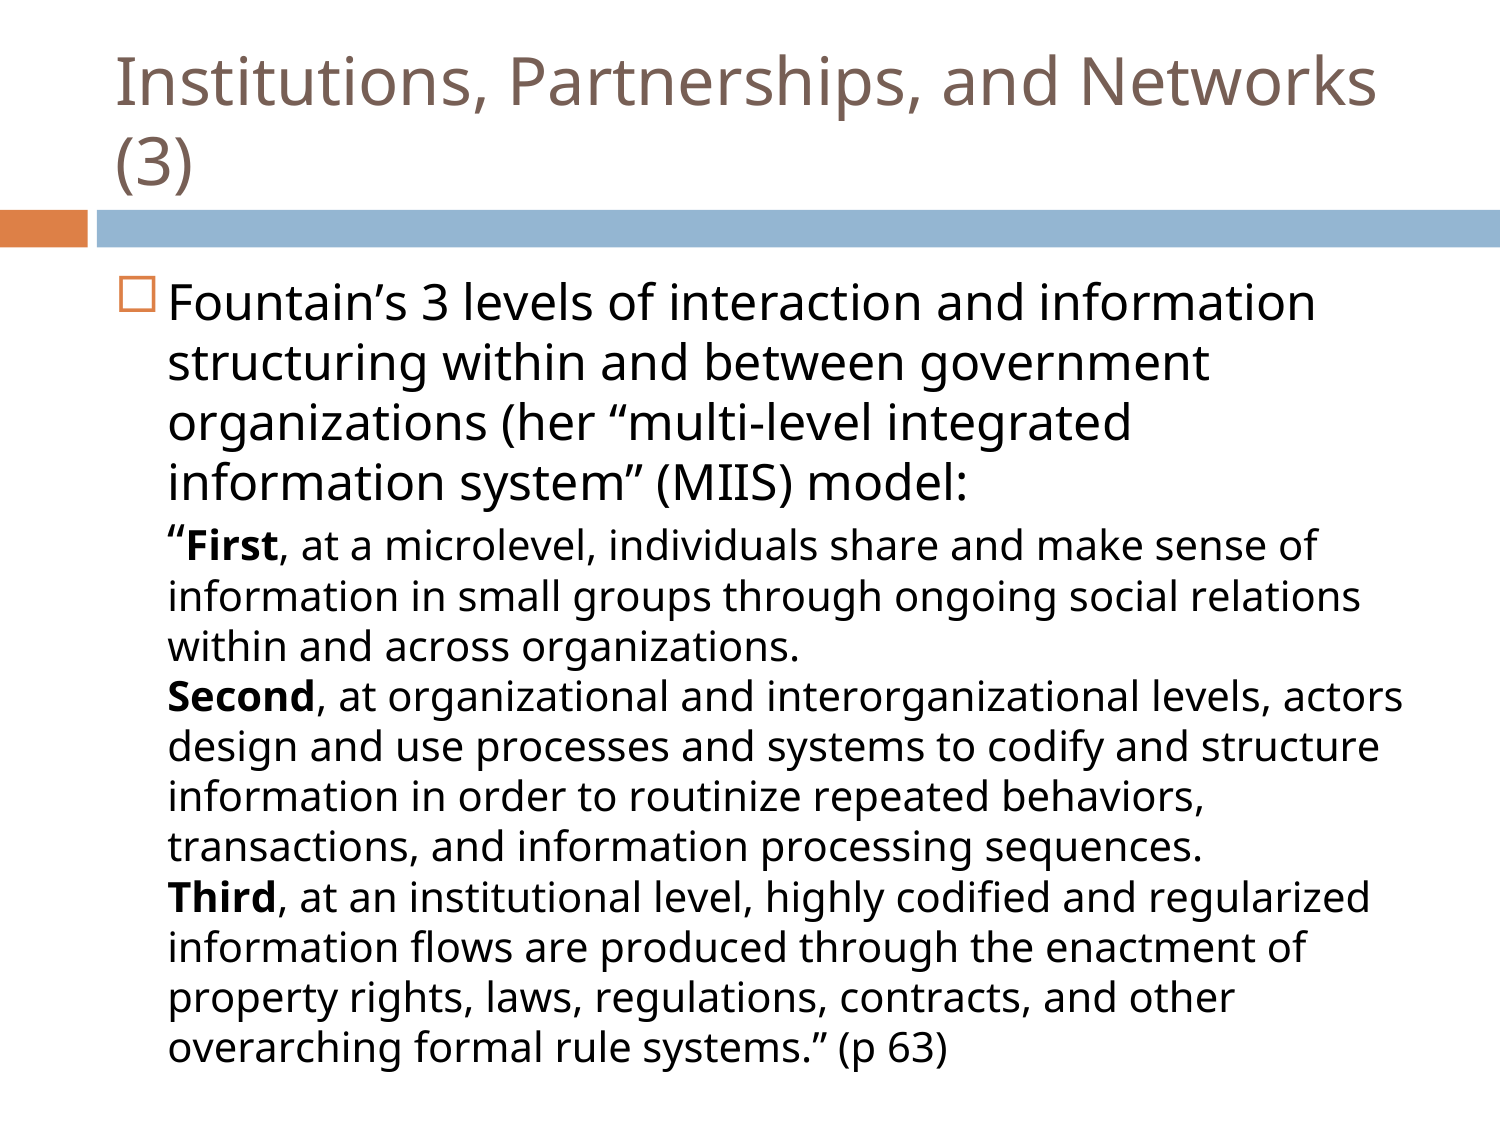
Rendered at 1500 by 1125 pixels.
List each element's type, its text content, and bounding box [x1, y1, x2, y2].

text_box Institutions, Partnerships, and Networks (3) [100, 31, 1439, 207]
text_box Fountain’s 3 levels of interaction and information structuring within and between government organizations (her “multi-level integrated information system” (MIIS) model: “First, at a microlevel, individuals share and make sense of information in small groups through ongoing social relations within and across organizations. Second, at organizational and interorganizational levels, actors design and use processes and systems to codify and structure information in order to routinize repeated behaviors, transactions, and information processing sequences. Third, at an institutional level, highly codified and regularized information flows are produced through the enactment of property rights, laws, regulations, contracts, and other overarching formal rule systems.” (p 63) [100, 262, 1439, 1001]
